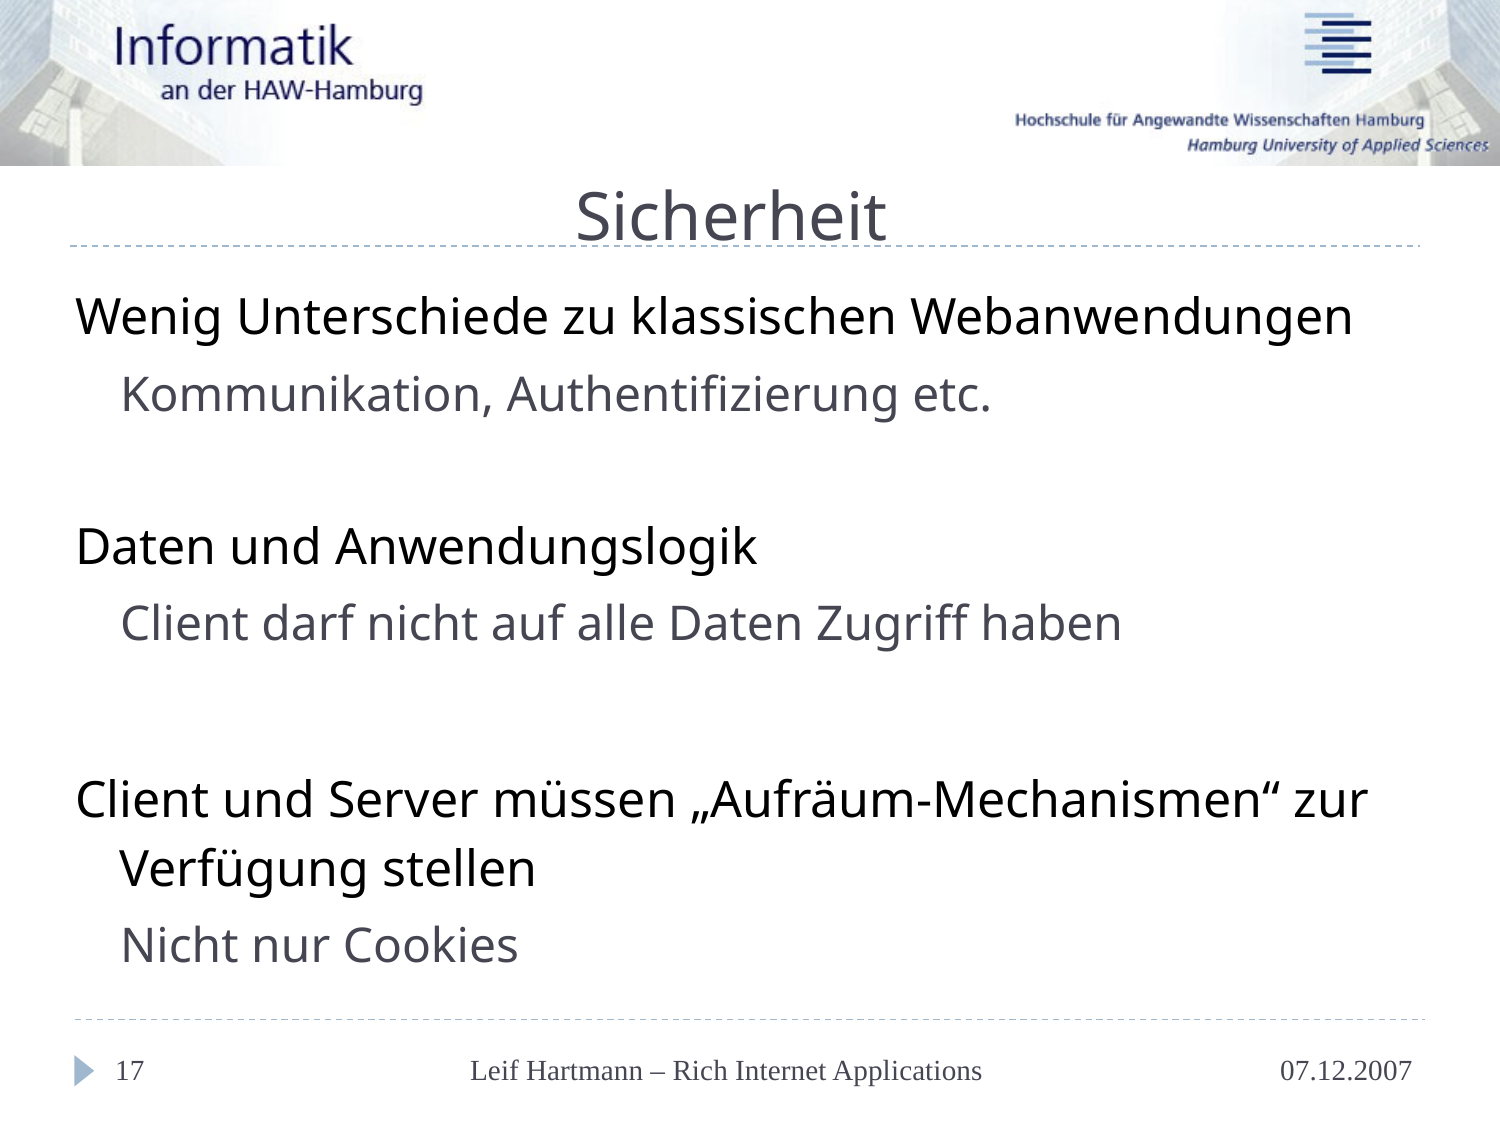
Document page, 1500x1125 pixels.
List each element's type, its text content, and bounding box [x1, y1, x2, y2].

list Wenig Unterschiede zu klassischen Webanwendungen Kommunikation, Authentifizierung etc. Daten und Anwendungslogik Client darf nicht auf alle Daten Zugriff haben Client und Server müssen „Aufräum-Mechanismen“ zur Verfügung stellen Nicht nur Cookies [75, 281, 1426, 994]
title Sicherheit [56, 164, 1407, 266]
picture [0, 0, 1500, 166]
